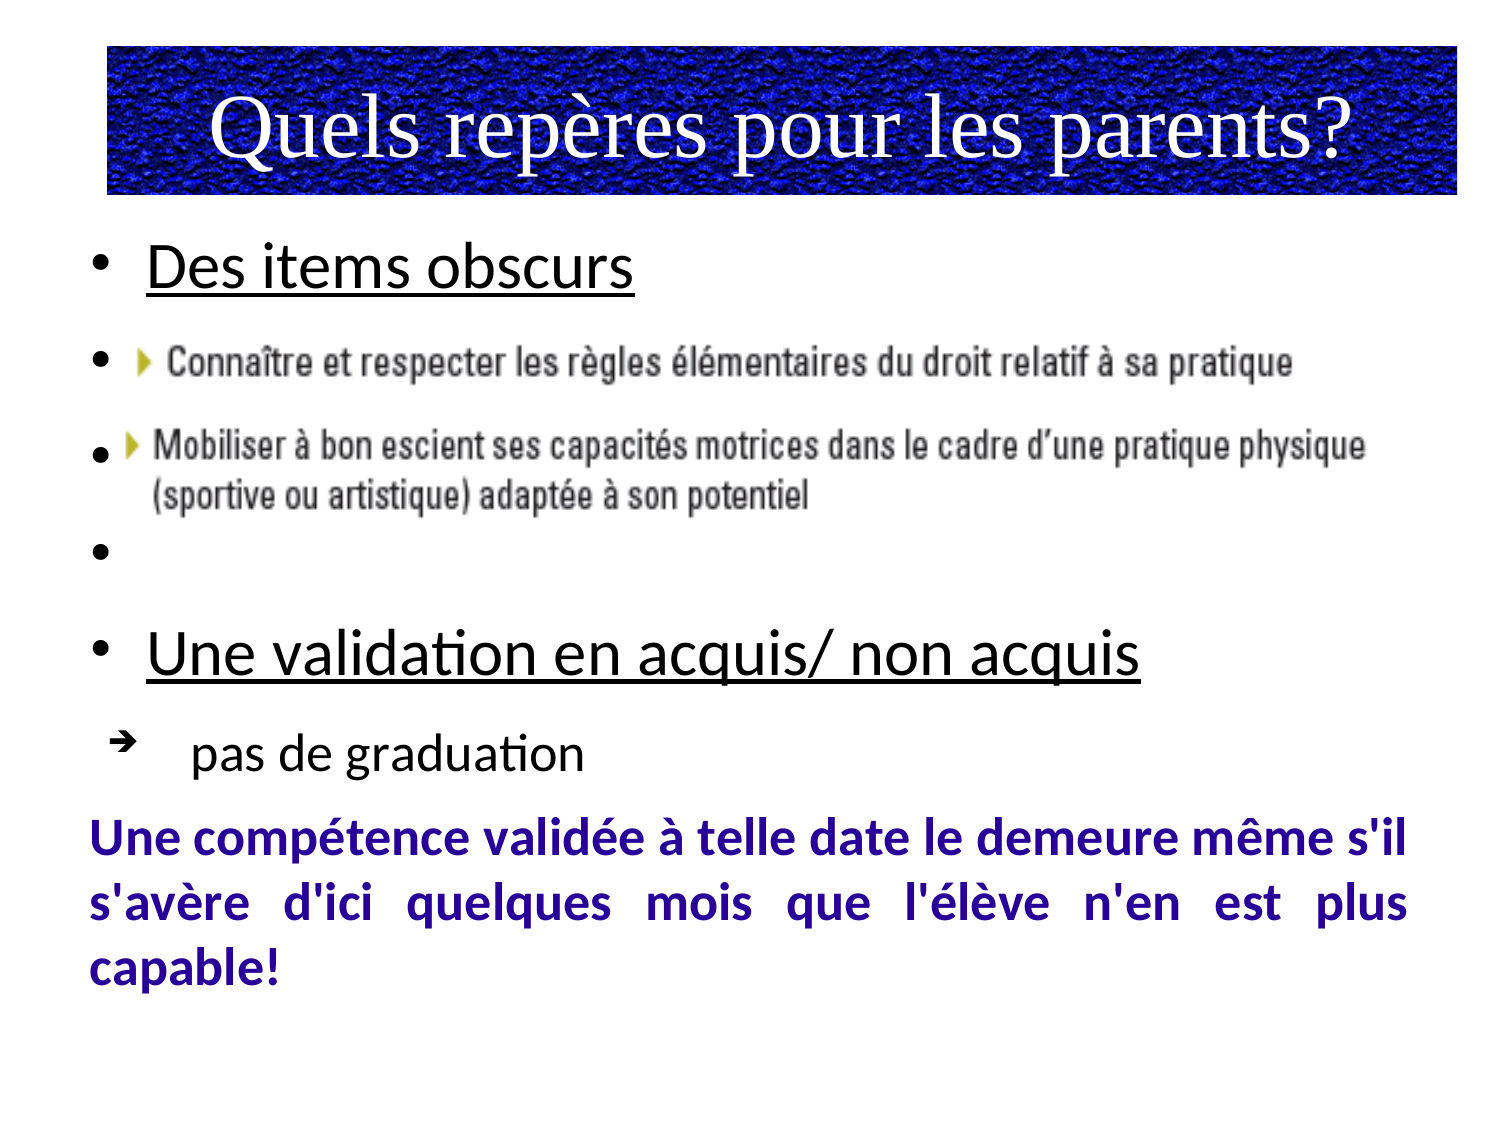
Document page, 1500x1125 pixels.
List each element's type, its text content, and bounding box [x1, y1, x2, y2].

picture [118, 324, 1406, 405]
title Quels repères pour les parents? [107, 46, 1458, 195]
picture [110, 413, 1477, 521]
list Des items obscurs Une validation en acquis/ non acquis pas de graduation Une compétence validée à telle date le demeure même s'il s'avère d'ici quelques mois que l'élève n'en est plus capable! [75, 214, 1425, 1072]
